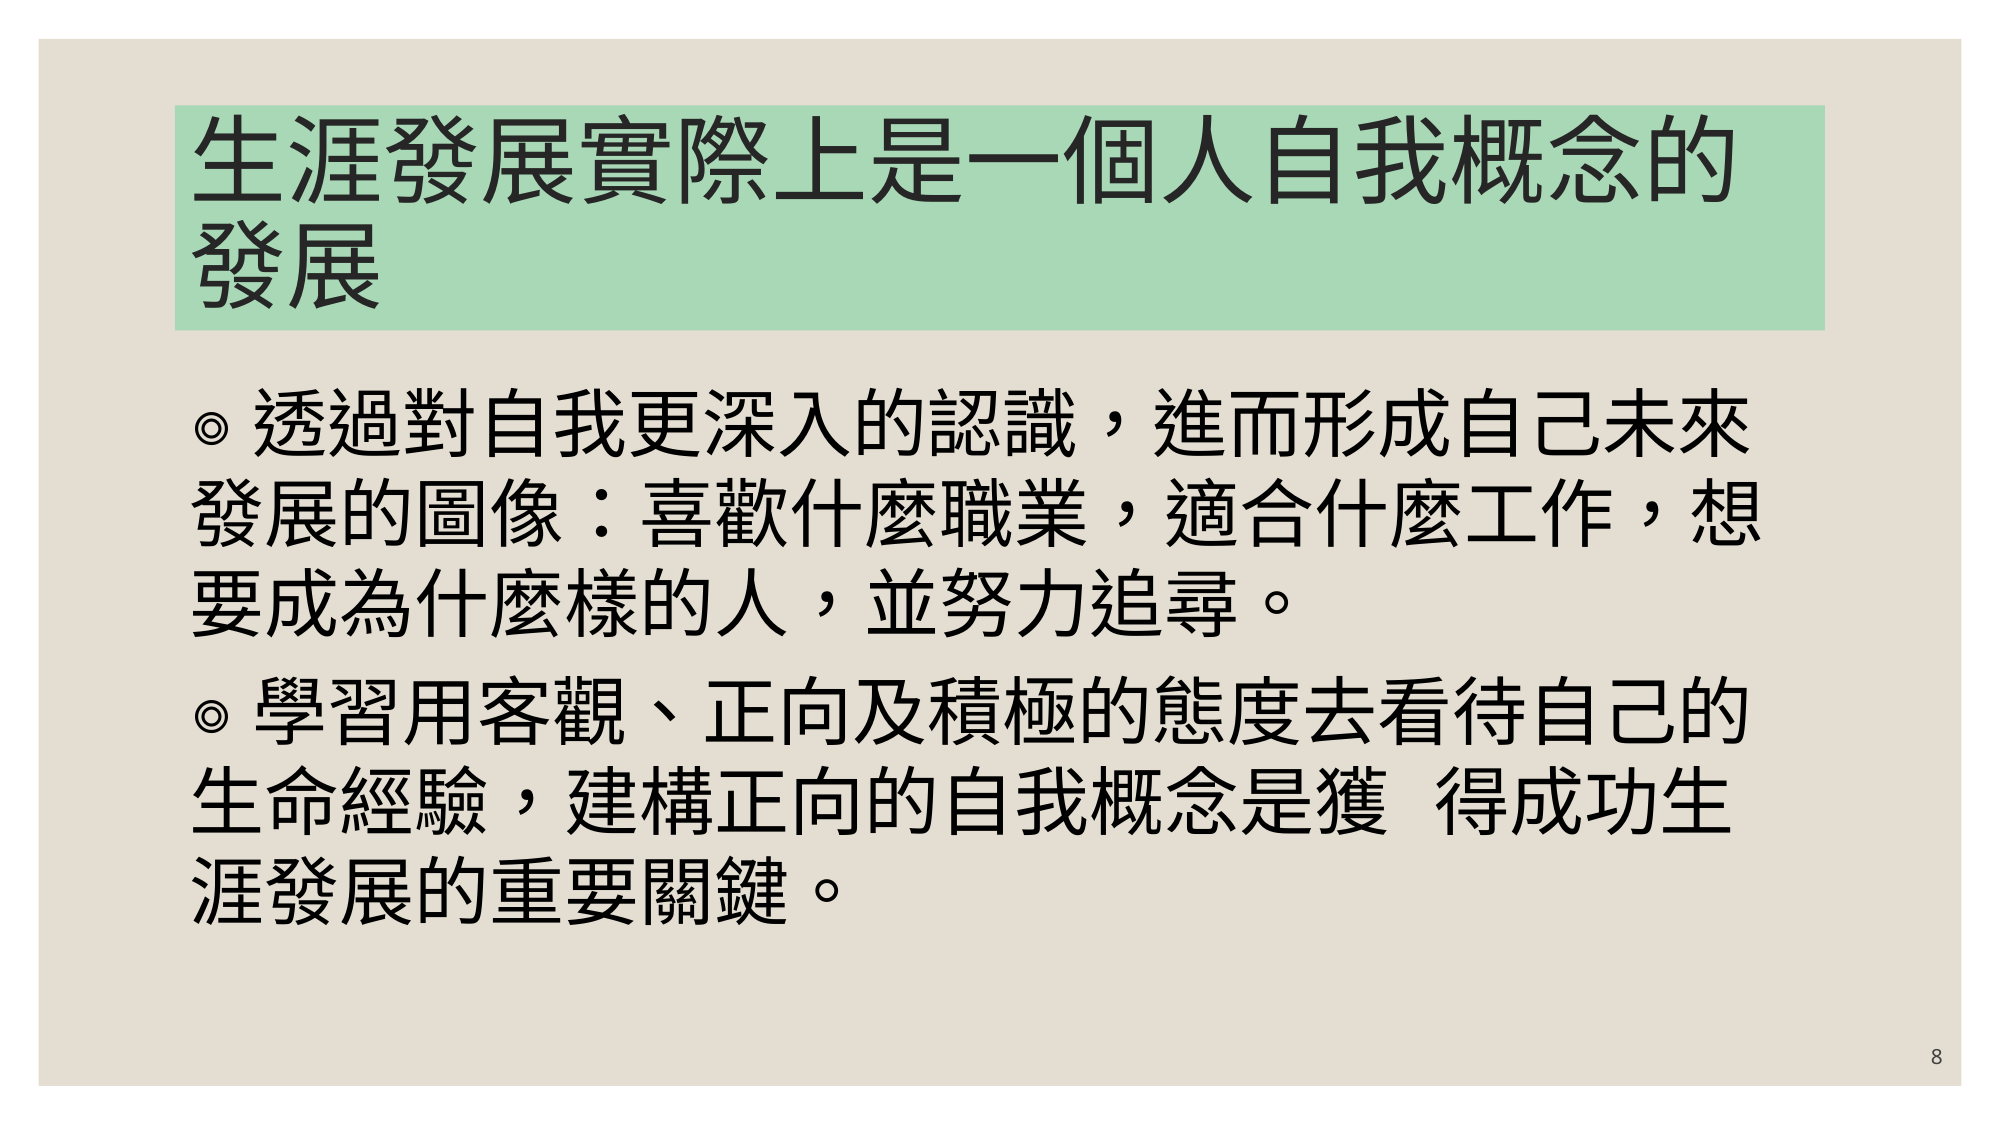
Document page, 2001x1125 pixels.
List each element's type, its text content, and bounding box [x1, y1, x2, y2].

list ◎透過對自我更深入的認識，進而形成自己未來發展的圖像：喜歡什麼職業，適合什麼工作，想要成為什麼樣的人，並努力追尋。 ◎學習用客觀、正向及積極的態度去看待自己的生命經驗，建構正向的自我概念是獲 得成功生涯發展的重要關鍵。 [174, 368, 1825, 1014]
title 生涯發展實際上是一個人自我概念的發展 [174, 105, 1825, 331]
slide_number <編號> [1717, 1034, 1958, 1080]
